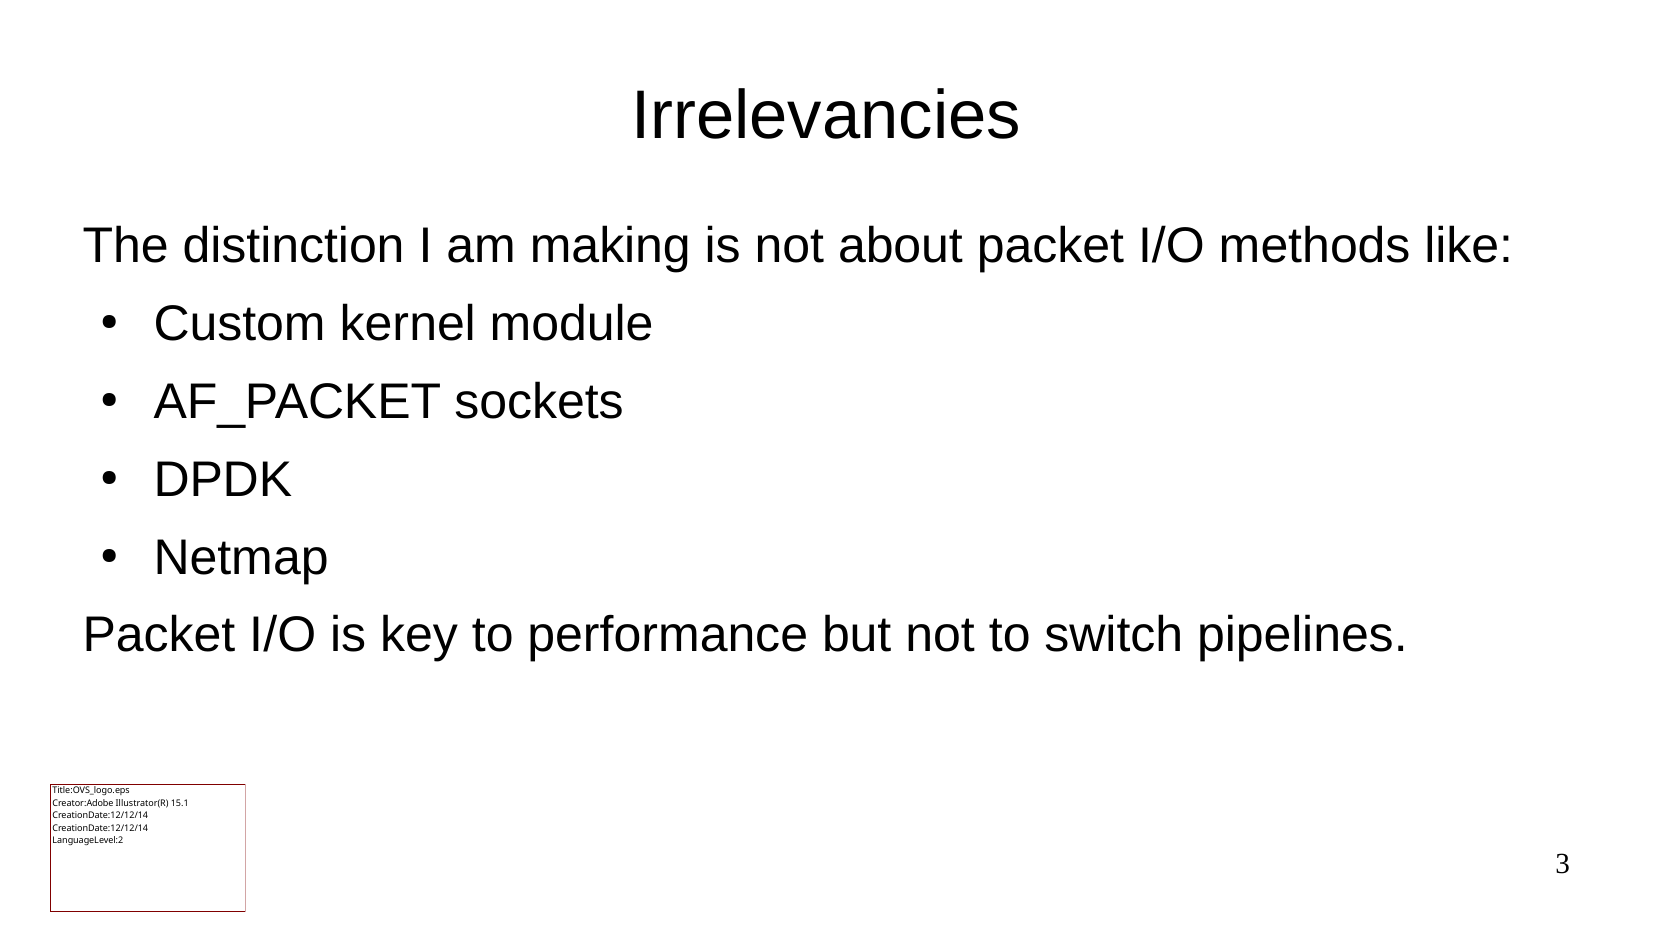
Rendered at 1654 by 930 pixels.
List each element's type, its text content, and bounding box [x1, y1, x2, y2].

list The distinction I am making is not about packet I/O methods like: Custom kernel module AF_PACKET sockets DPDK Netmap Packet I/O is key to performance but not to switch pipelines. [82, 217, 1571, 757]
title Irrelevancies [82, 36, 1571, 193]
